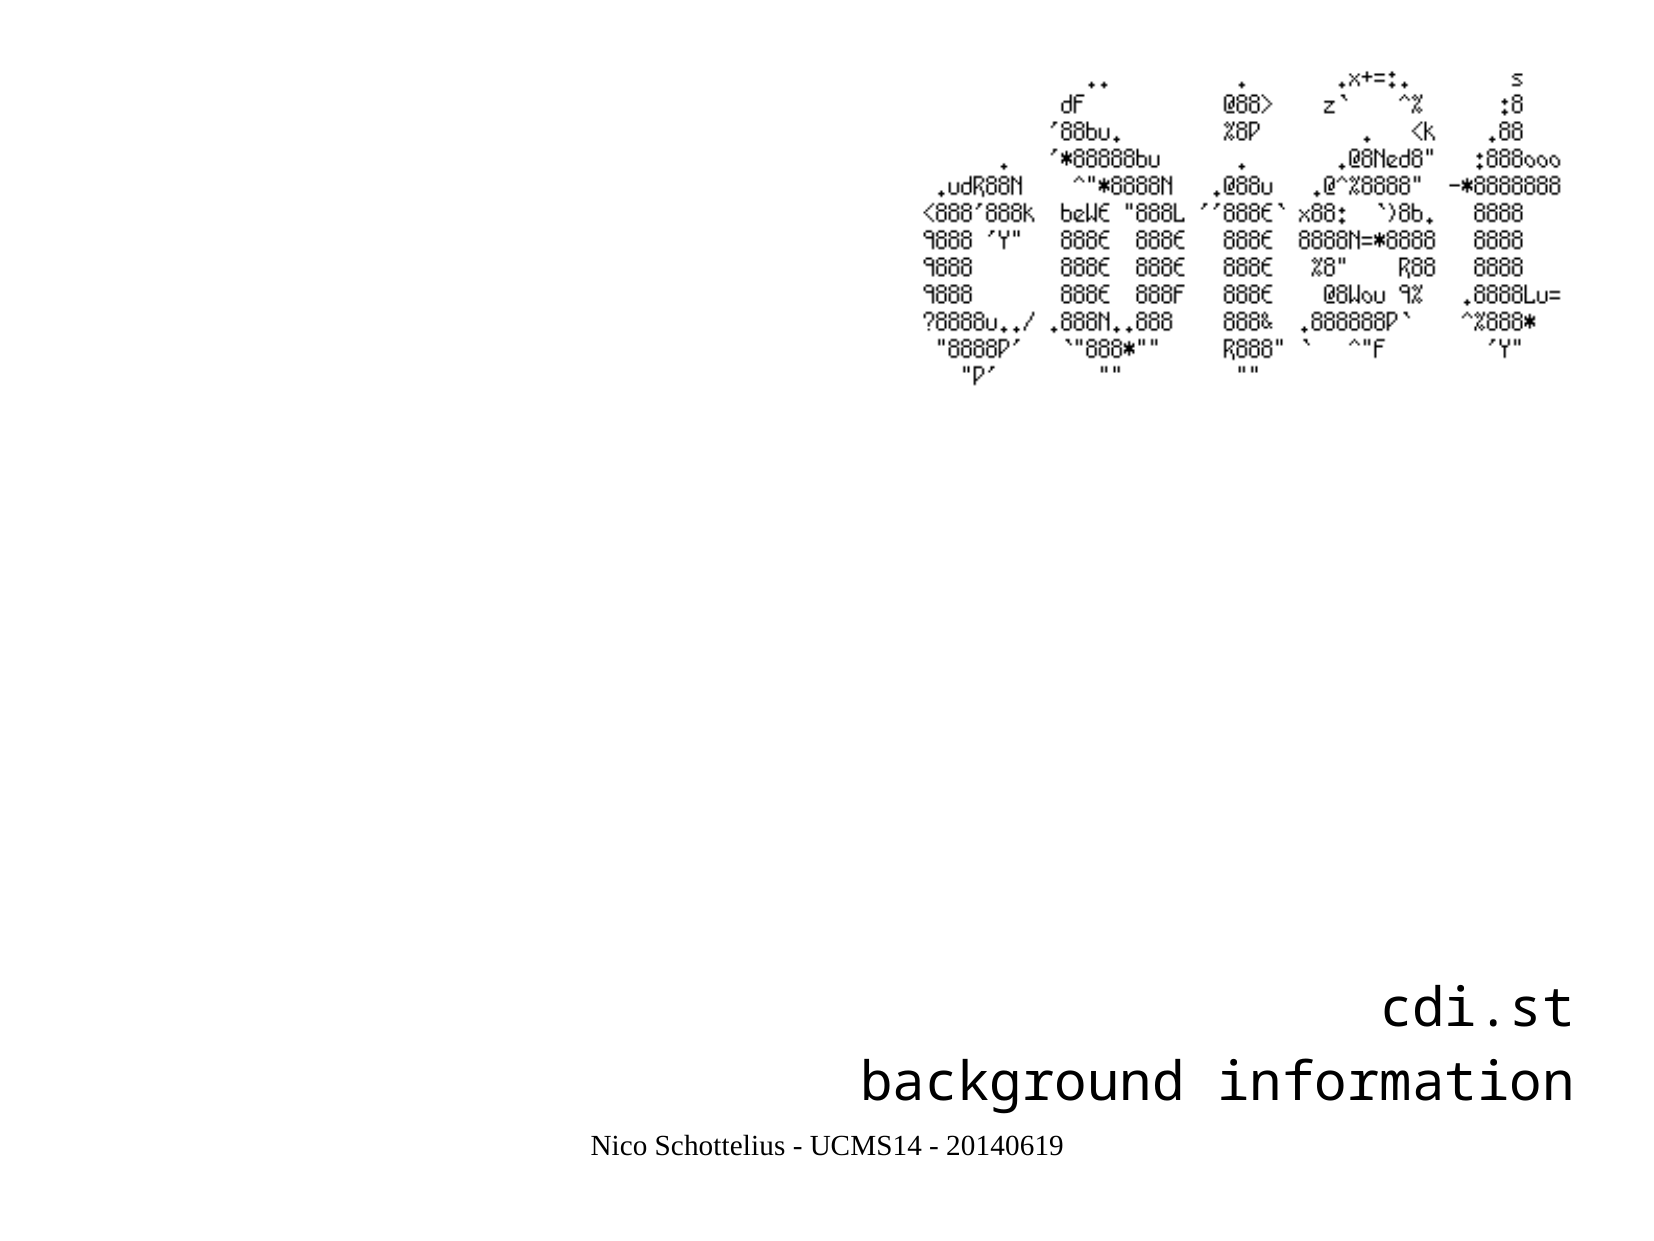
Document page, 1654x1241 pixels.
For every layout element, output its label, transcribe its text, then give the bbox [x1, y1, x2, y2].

subtitle cdi.st background information [119, 914, 1575, 1170]
picture [920, 49, 1571, 396]
